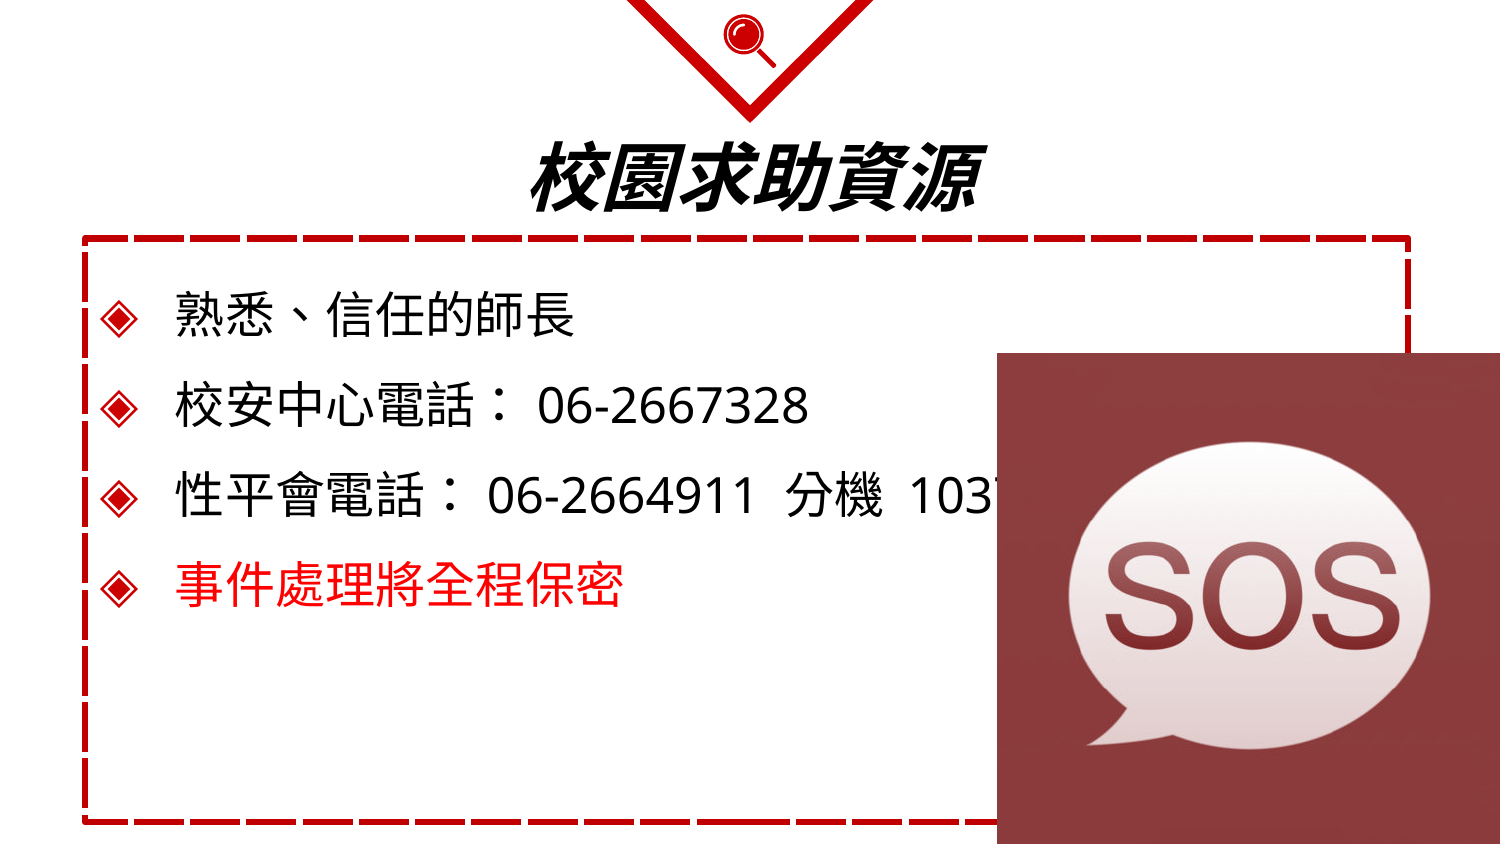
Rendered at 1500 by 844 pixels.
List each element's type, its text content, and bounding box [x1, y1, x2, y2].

text_box [723, 14, 777, 68]
picture [997, 353, 1500, 844]
list 熟悉、信任的師長 校安中心電話：06-2667328 性平會電話：06-2664911 分機 1037 事件處理將全程保密 [84, 238, 1409, 823]
title 校園求助資源 [169, 115, 1331, 205]
